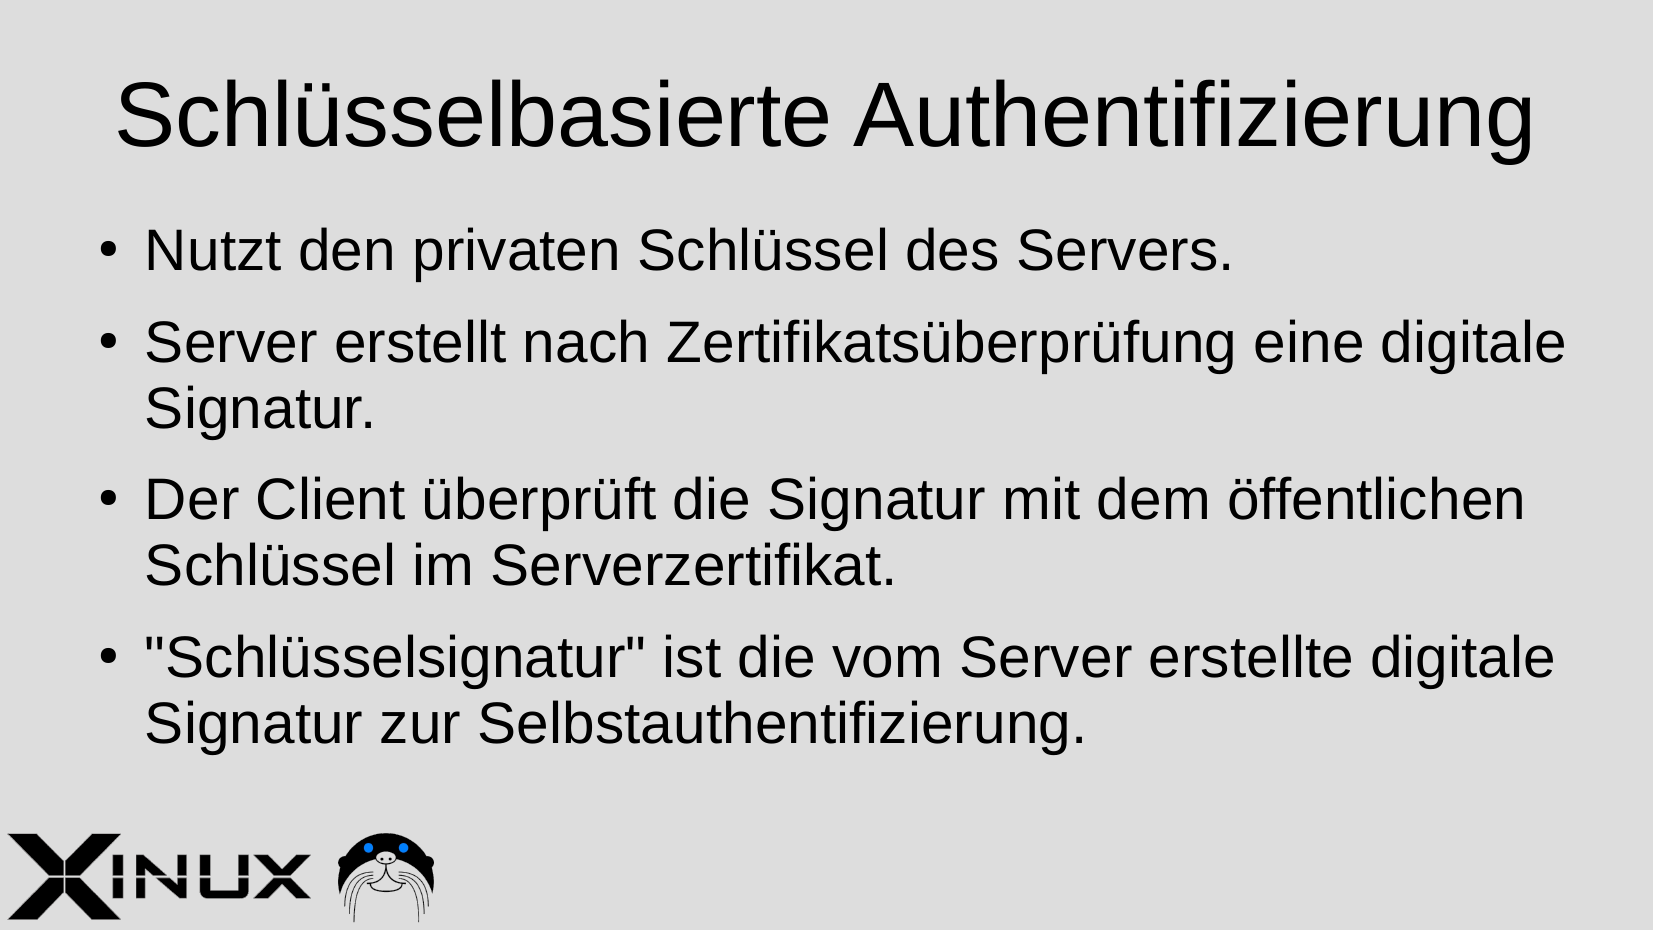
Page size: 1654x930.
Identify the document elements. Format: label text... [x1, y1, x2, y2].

title Schlüsselbasierte Authentifizierung [82, 37, 1571, 193]
list Nutzt den privaten Schlüssel des Servers. Server erstellt nach Zertifikatsüberprüfung eine digitale Signatur. Der Client überprüft die Signatur mit dem öffentlichen Schlüssel im Serverzertifikat. "Schlüsselsignatur" ist die vom Server erstellte digitale Signatur zur Selbstauthentifizierung. [82, 217, 1571, 757]
picture [0, 824, 440, 929]
